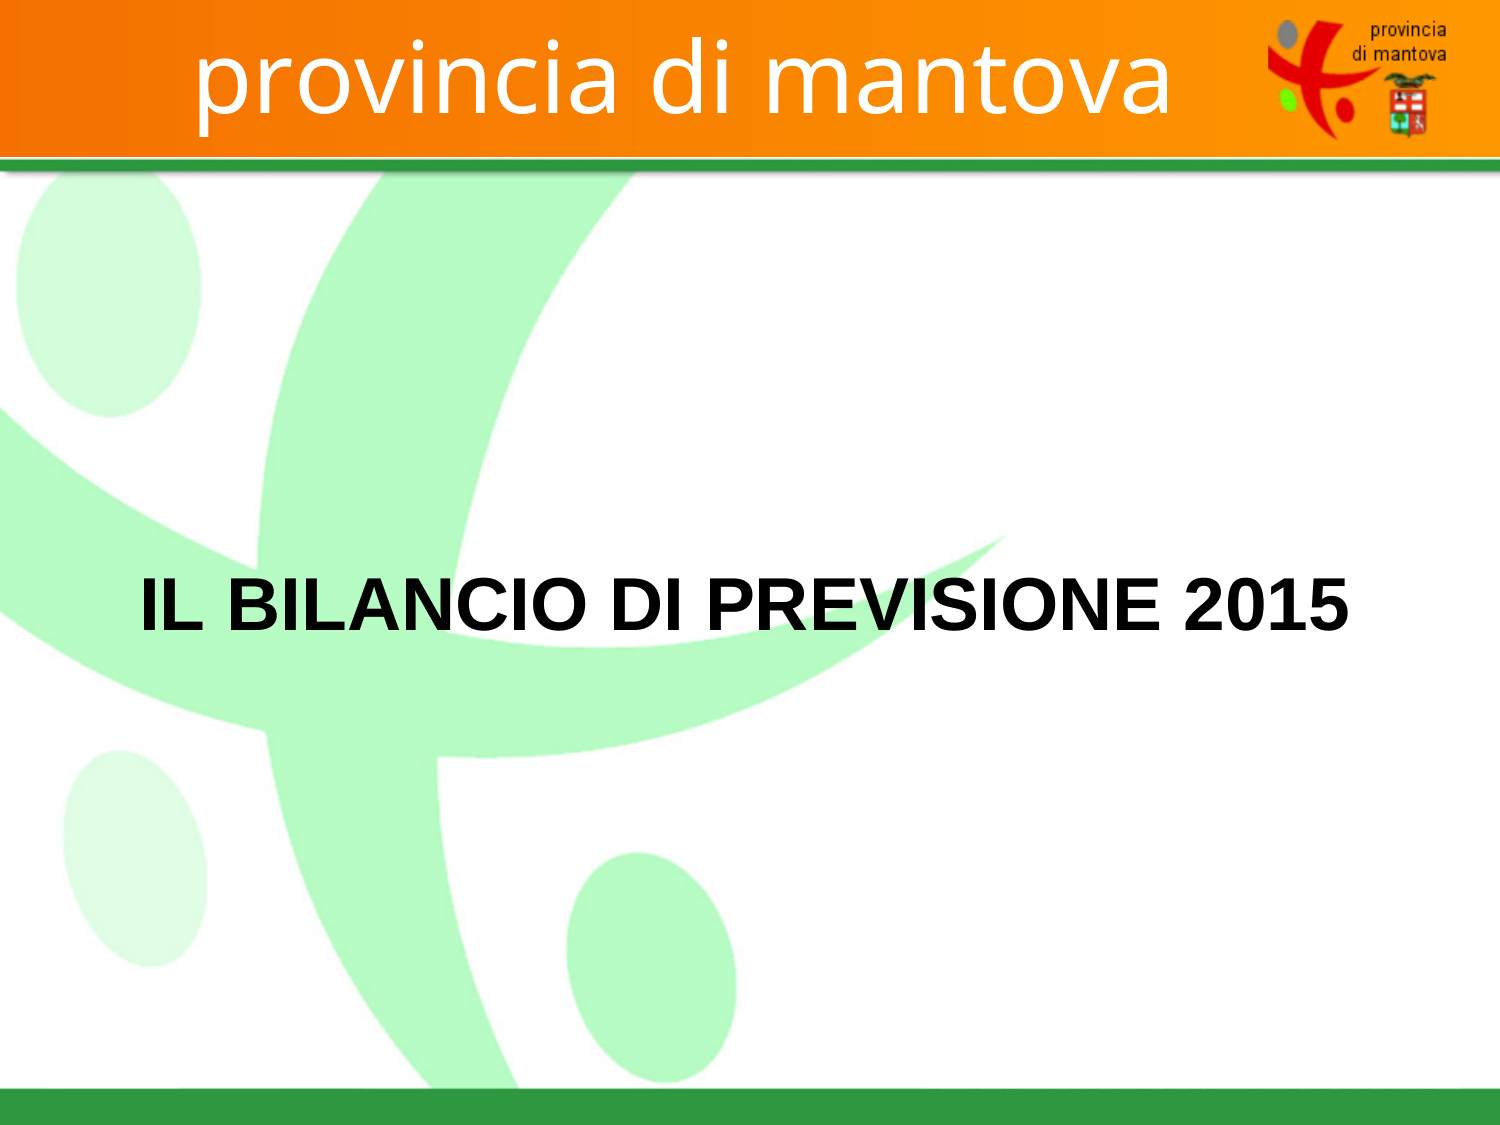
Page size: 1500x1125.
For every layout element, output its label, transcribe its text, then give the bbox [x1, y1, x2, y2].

text_box provincia di mantova [176, 5, 1205, 142]
picture [0, 157, 1500, 1125]
text_box IL BILANCIO DI PREVISIONE 2015 [124, 547, 1367, 653]
picture [1267, 15, 1452, 142]
